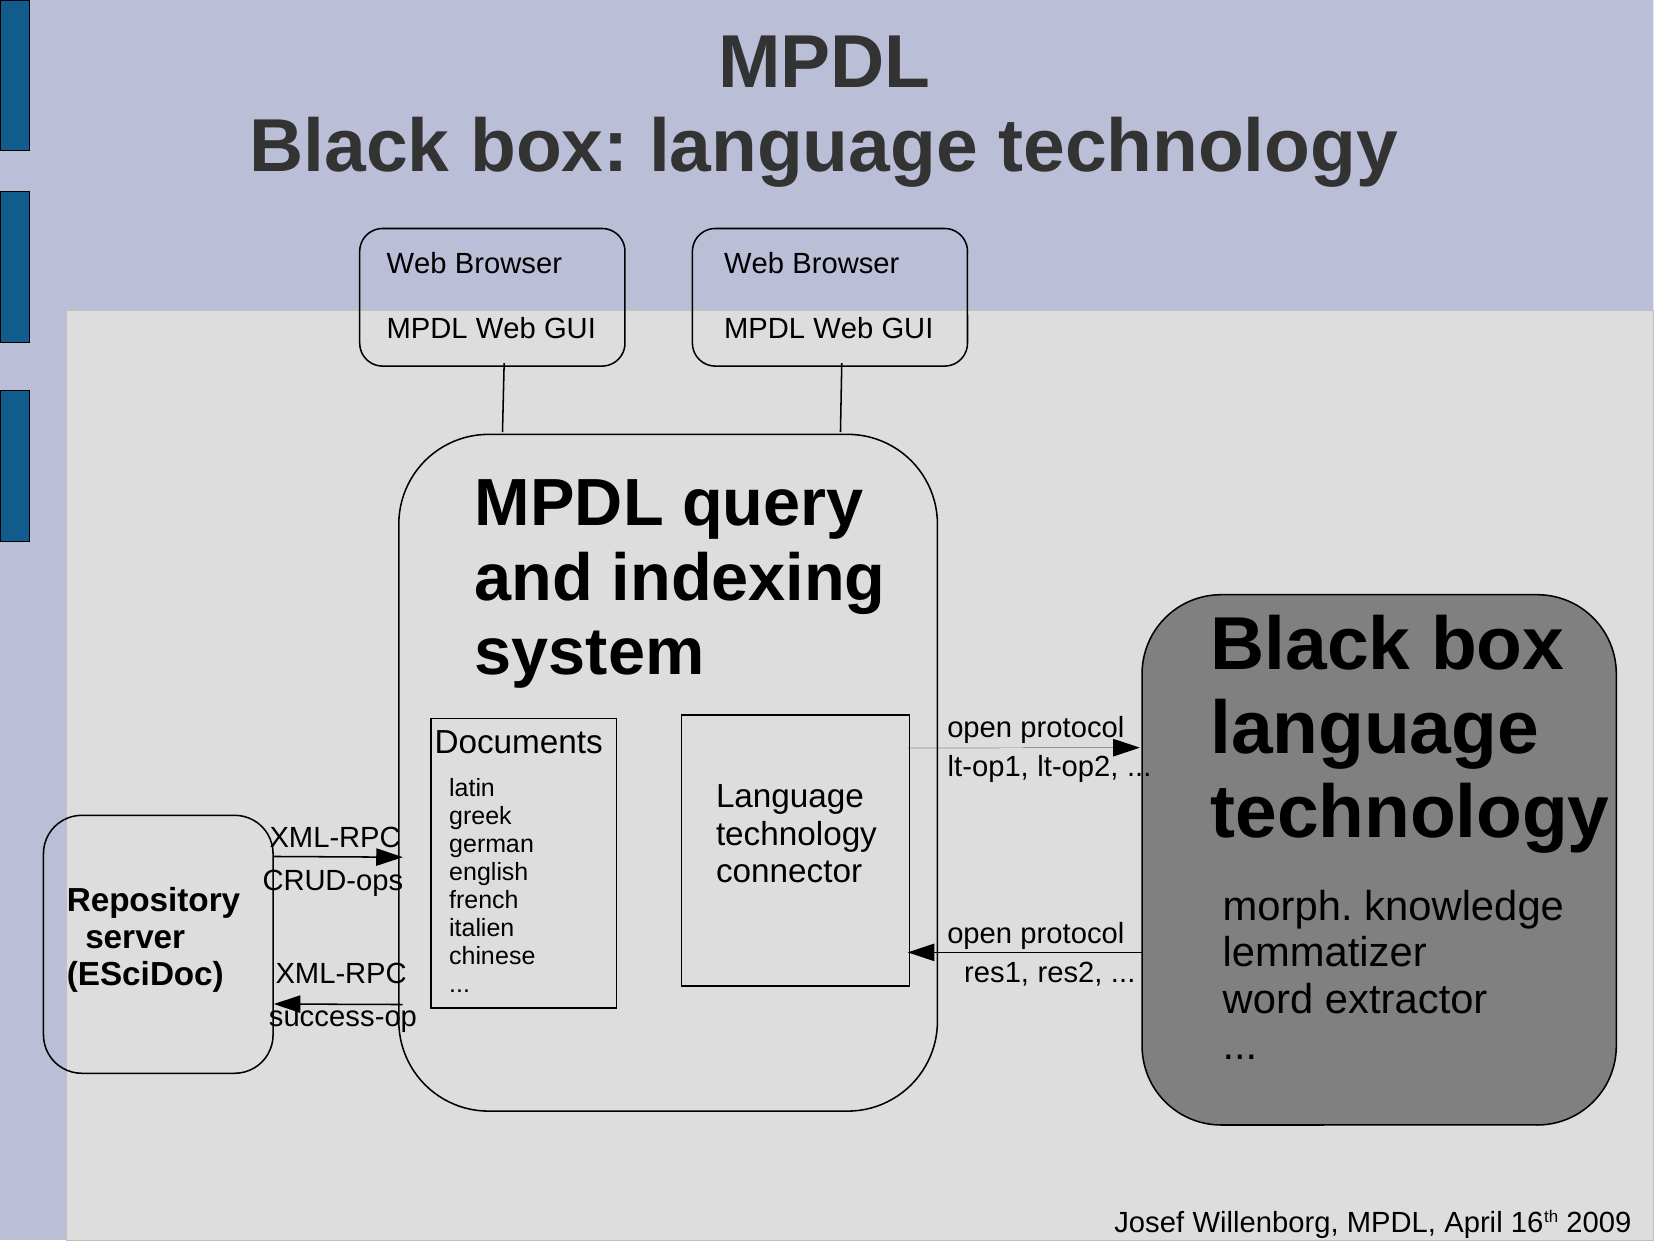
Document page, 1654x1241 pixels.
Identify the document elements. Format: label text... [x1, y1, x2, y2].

text_box morph. knowledge lemmatizer word extractor ... [1211, 882, 1602, 1090]
text_box Language technology connector [701, 770, 893, 897]
text_box Documents [434, 723, 633, 762]
text_box Web Browser MPDL Web GUI [371, 239, 612, 353]
text_box lt-op1, lt-op2, ... [947, 750, 1153, 784]
text_box [1142, 599, 1617, 1126]
text_box XML-RPC [275, 956, 408, 991]
text_box latin greek german english french italien chinese ... [442, 773, 606, 1004]
text_box Repository server (ESciDoc) [52, 873, 265, 1001]
text_box success-op [253, 992, 433, 1041]
text_box Black box language technology [1195, 593, 1626, 861]
text_box MPDL query and indexing system [460, 457, 902, 697]
text_box open protocol [947, 917, 1156, 952]
text_box Web Browser MPDL Web GUI [709, 239, 949, 353]
title MPDL Black box: language technology [118, 0, 1531, 208]
text_box CRUD-ops [247, 856, 427, 905]
text_box res1, res2, ... [949, 953, 1142, 997]
text_box XML-RPC [269, 820, 402, 855]
text_box open protocol [947, 710, 1156, 745]
title [631, 358, 903, 432]
